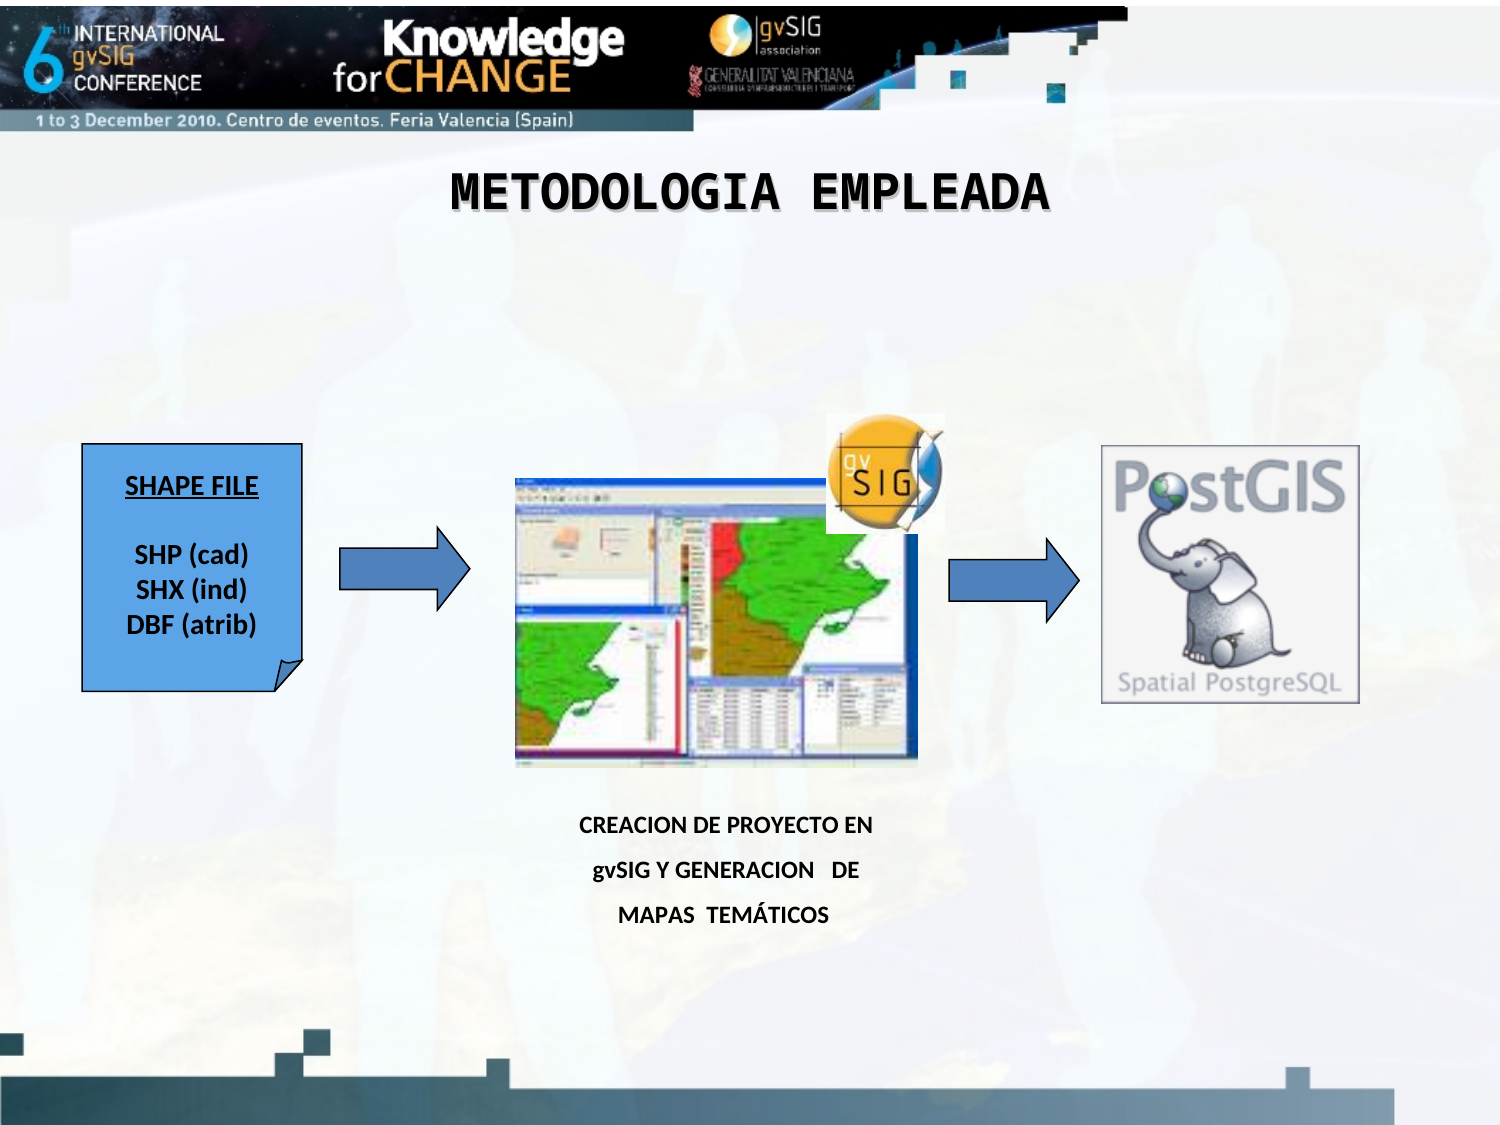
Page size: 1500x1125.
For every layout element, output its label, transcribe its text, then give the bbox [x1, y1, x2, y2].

text_box CREACION DE PROYECTO EN gvSIG Y GENERACION DE MAPAS TEMÁTICOS [562, 785, 891, 936]
text_box [339, 527, 470, 611]
text_box SHAPE FILE SHP (cad) SHX (ind) DBF (atrib) [82, 443, 302, 692]
text_box METODOLOGIA EMPLEADA [175, 152, 1325, 228]
picture [0, 6, 1500, 1125]
text_box [949, 538, 1080, 622]
